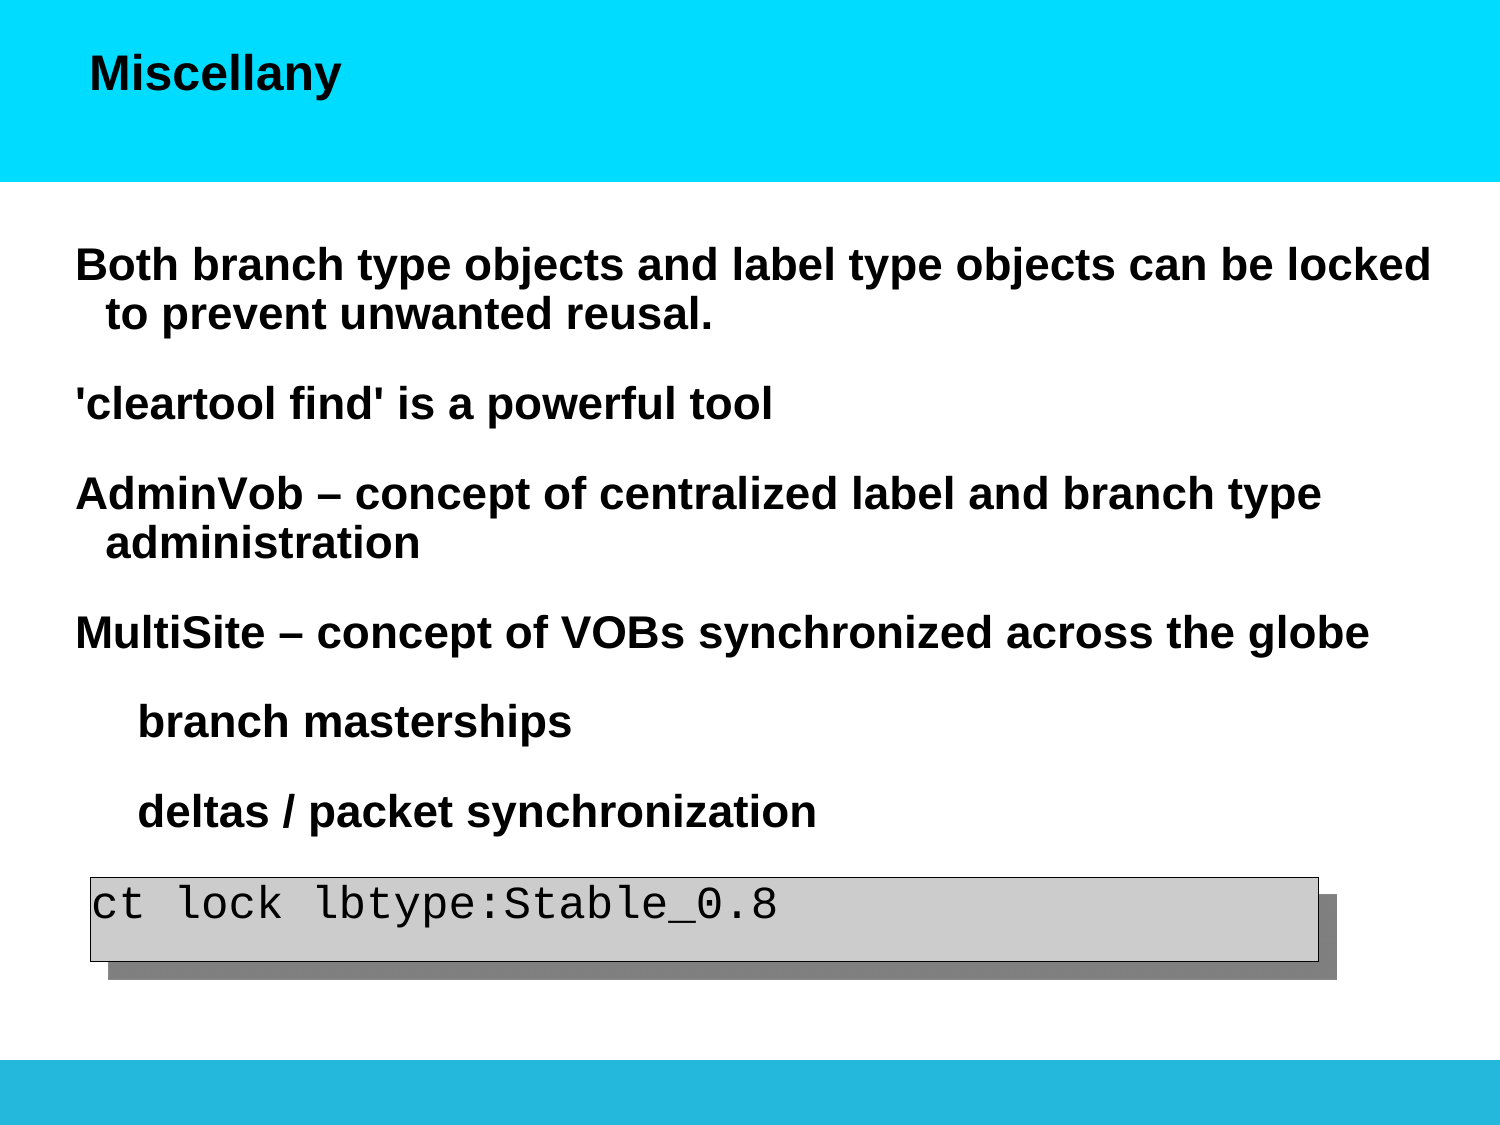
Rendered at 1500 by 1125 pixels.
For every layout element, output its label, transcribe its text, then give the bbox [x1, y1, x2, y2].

text_box ct lock lbtype:Stable_0.8 [90, 877, 1319, 962]
text_box Both branch type objects and label type objects can be locked to prevent unwanted reusal. 'cleartool find' is a powerful tool AdminVob – concept of centralized label and branch type administration MultiSite – concept of VOBs synchronized across the globe branch masterships deltas / packet synchronization [75, 241, 1447, 993]
picture [0, 182, 1500, 1060]
title Miscellany [74, 17, 1026, 125]
